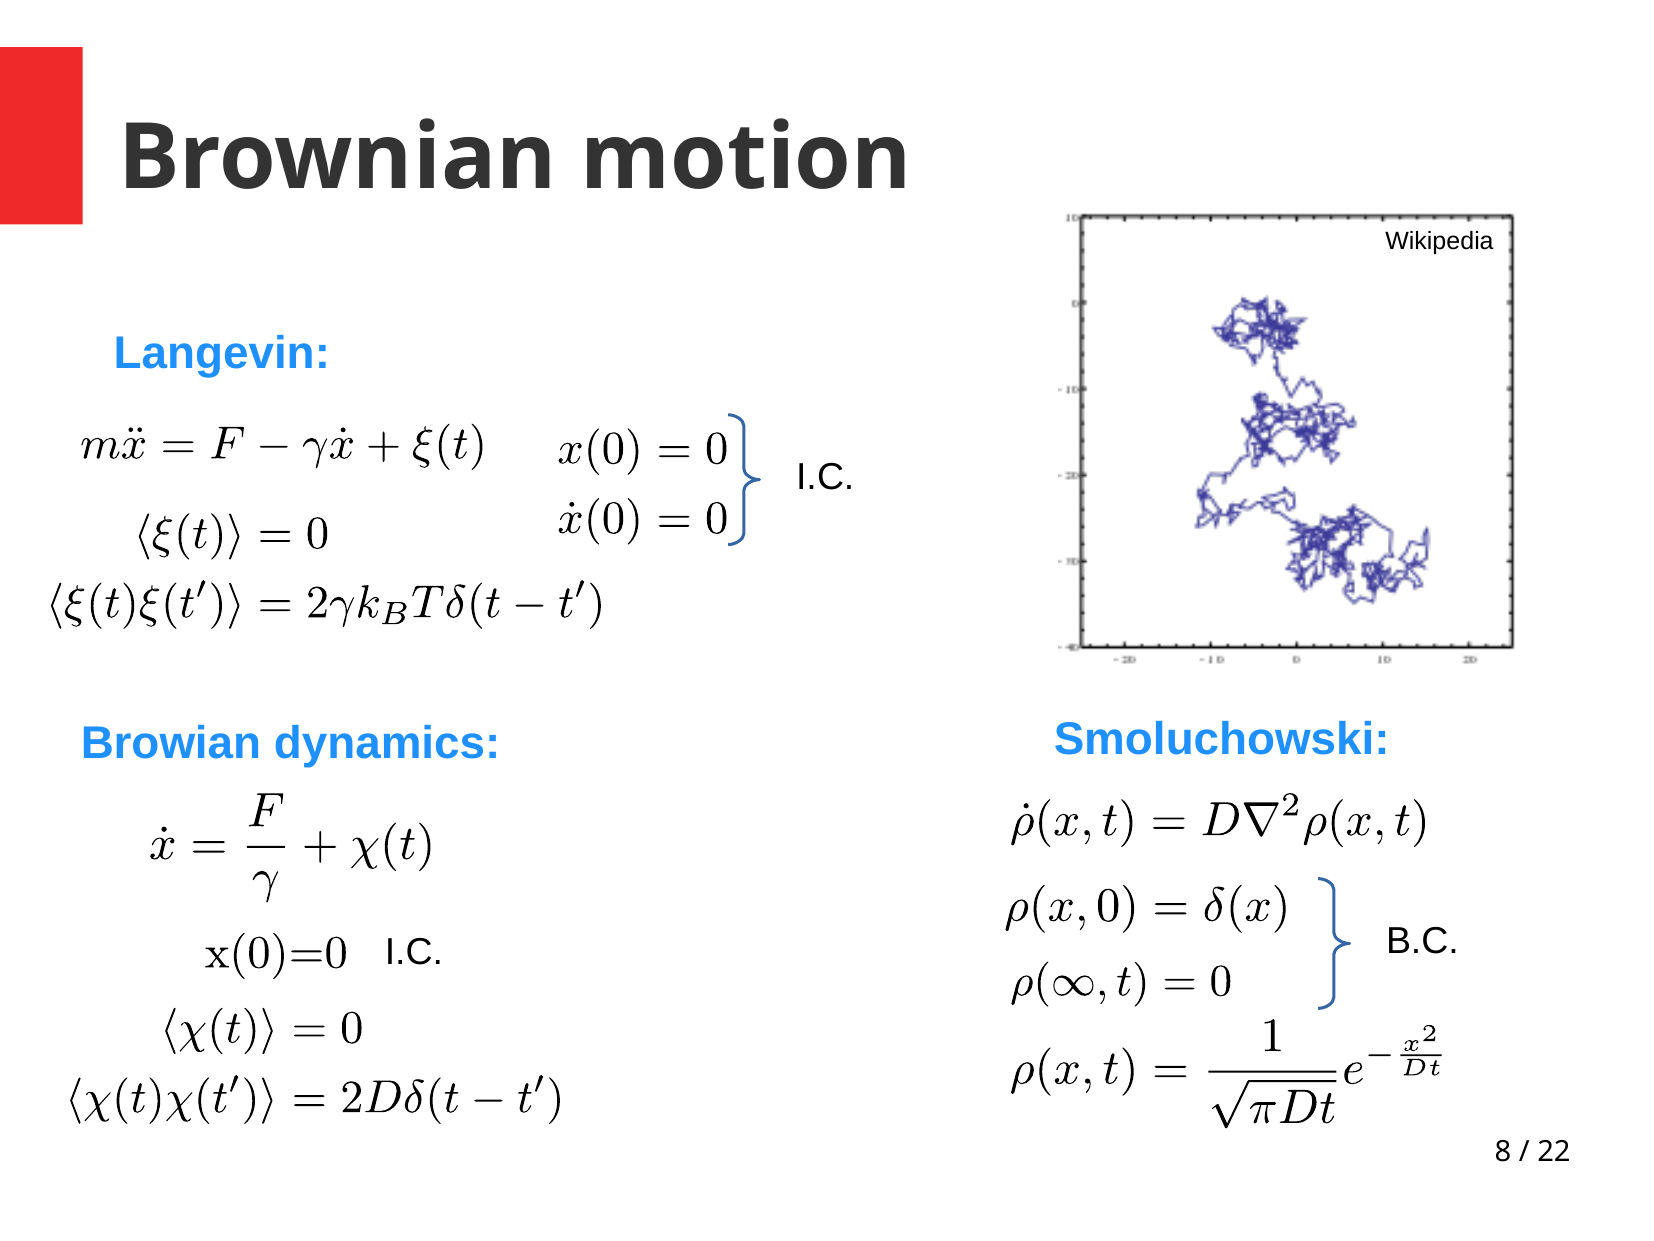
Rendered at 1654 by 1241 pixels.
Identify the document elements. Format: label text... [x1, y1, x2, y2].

picture [557, 428, 729, 545]
picture [80, 423, 487, 470]
text_box Wikipedia [1370, 218, 1509, 262]
picture [1058, 210, 1598, 669]
text_box [1009, 793, 1430, 848]
picture [204, 932, 348, 980]
text_box Browian dynamics: [66, 709, 516, 776]
text_box Smoluchowski: [1039, 705, 1405, 772]
text_box I.C. [781, 448, 884, 506]
text_box [1004, 884, 1291, 933]
text_box [148, 793, 436, 903]
text_box [45, 513, 606, 629]
text_box I.C. [369, 923, 473, 980]
text_box Langevin: [98, 319, 549, 386]
picture [65, 1007, 565, 1124]
text_box B.C. [1371, 912, 1475, 969]
text_box [1010, 961, 1233, 1007]
title Brownian motion [118, 49, 1571, 257]
text_box [1009, 1018, 1442, 1129]
